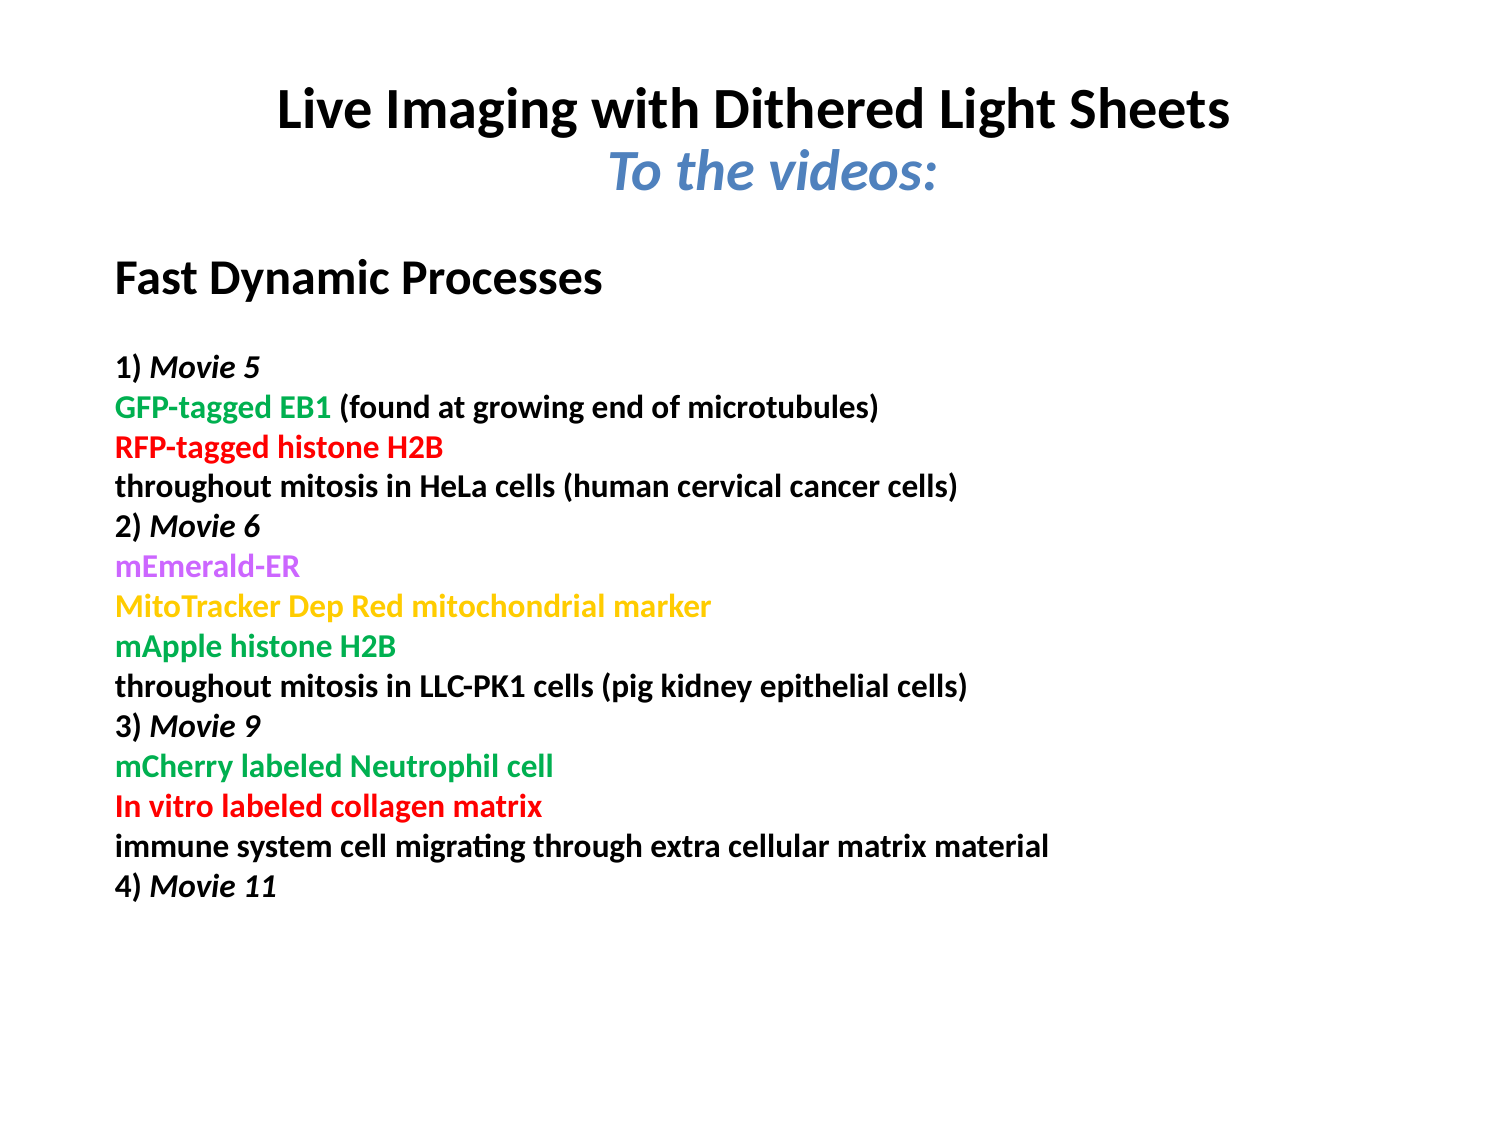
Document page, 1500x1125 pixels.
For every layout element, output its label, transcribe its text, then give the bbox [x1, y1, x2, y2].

text_box Fast Dynamic Processes 1) Movie 5 GFP-tagged EB1 (found at growing end of microtubules) RFP-tagged histone H2B throughout mitosis in HeLa cells (human cervical cancer cells) 2) Movie 6 mEmerald-ER MitoTracker Dep Red mitochondrial marker mApple histone H2B throughout mitosis in LLC-PK1 cells (pig kidney epithelial cells) 3) Movie 9 mCherry labeled Neutrophil cell In vitro labeled collagen matrix immune system cell migrating through extra cellular matrix material 4) Movie 11 [99, 237, 1078, 960]
text_box To the videos: [592, 149, 976, 211]
text_box Live Imaging with Dithered Light Sheets [262, 62, 1258, 149]
